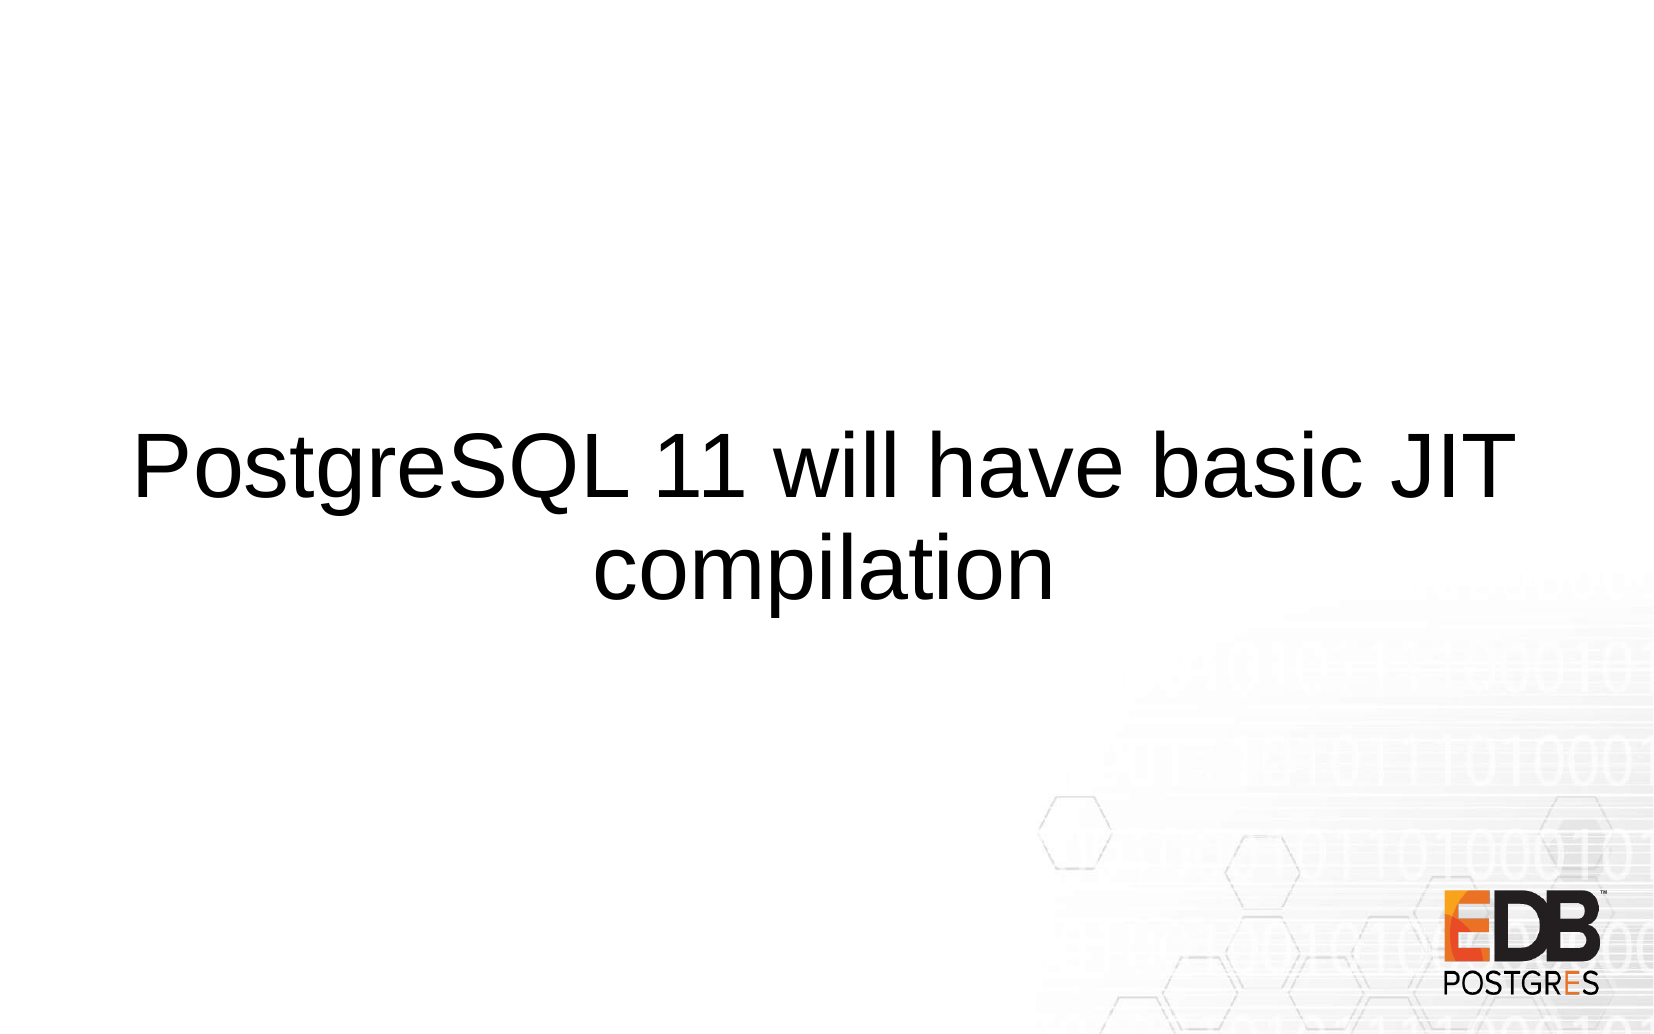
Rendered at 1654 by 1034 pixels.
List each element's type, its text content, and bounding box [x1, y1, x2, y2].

subtitle PostgreSQL 11 will have basic JIT compilation [0, 0, 1651, 1034]
